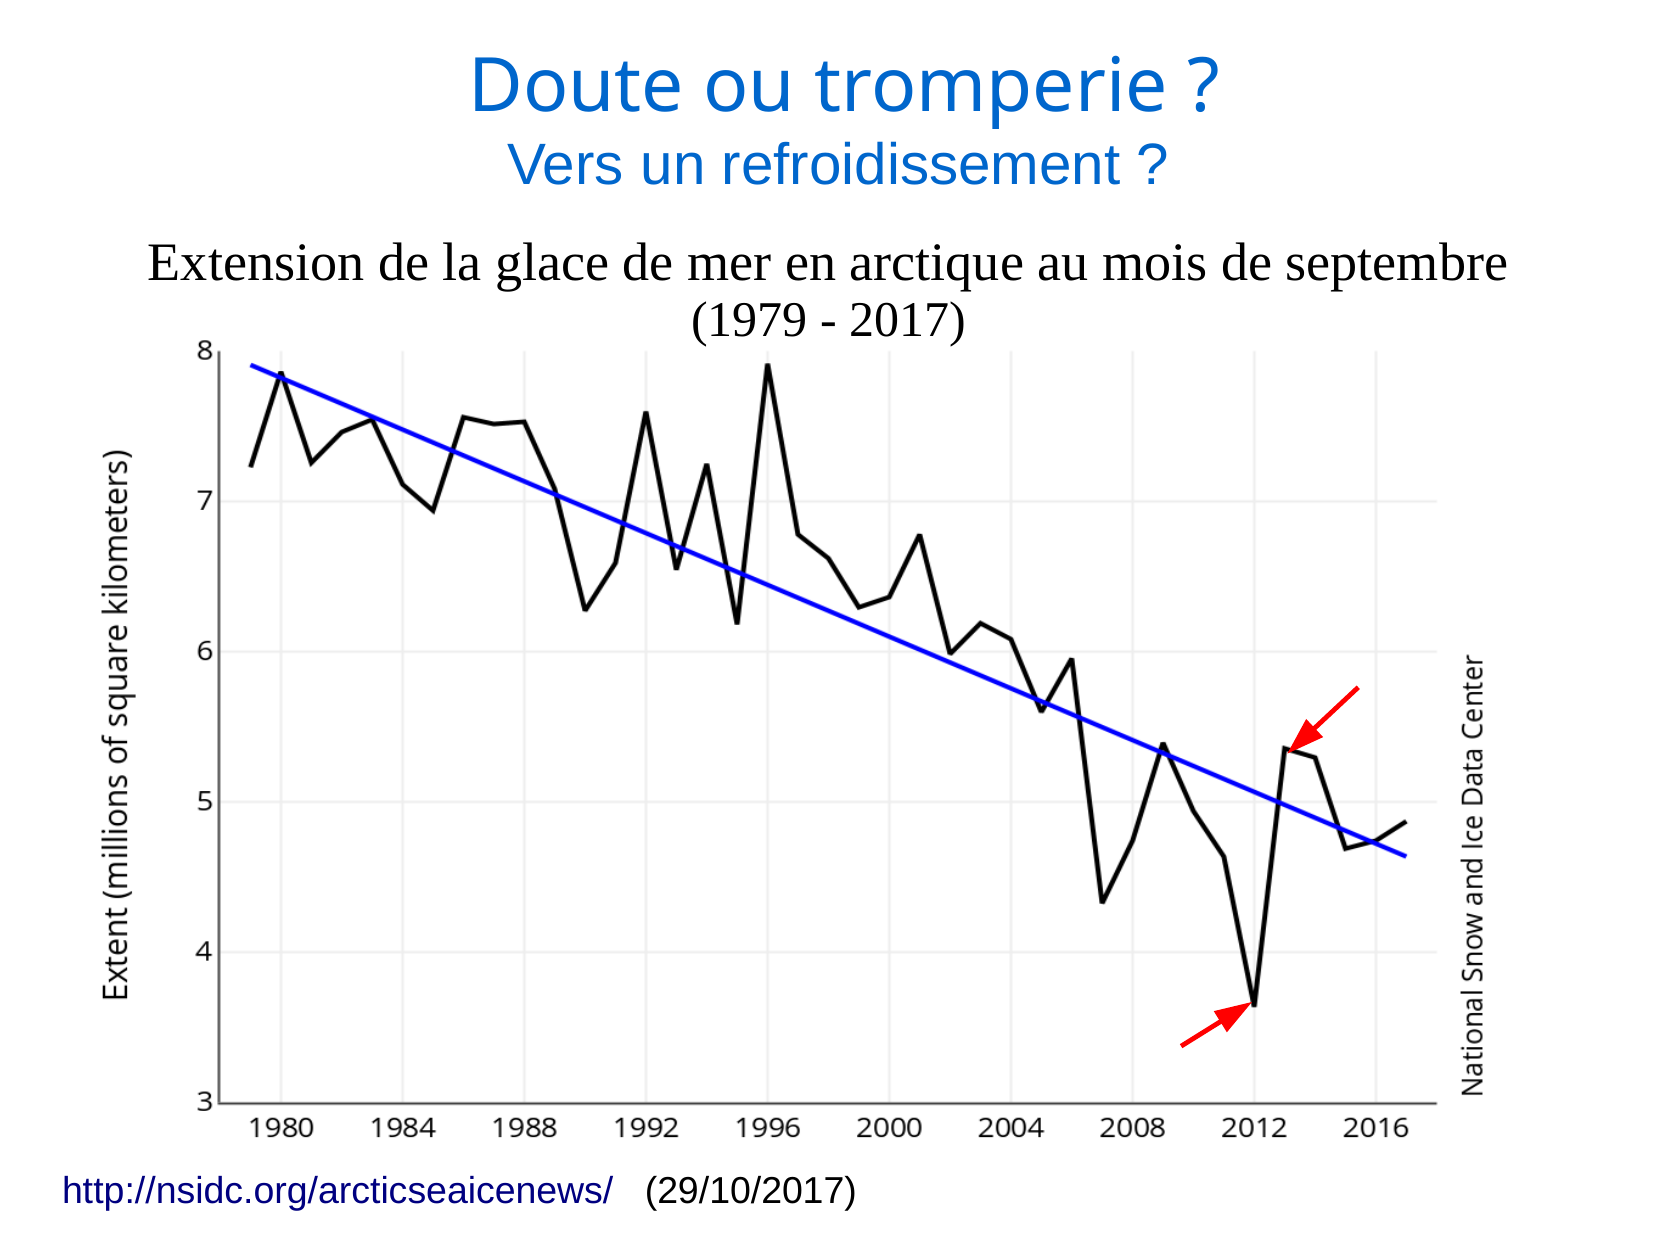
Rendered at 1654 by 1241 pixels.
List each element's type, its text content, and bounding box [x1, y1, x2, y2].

picture [94, 366, 1524, 1152]
text_box Doute ou tromperie ? [94, 23, 1595, 126]
text_box Extension de la glace de mer en arctique au mois de septembre (1979 - 2017) [87, 224, 1570, 366]
text_box Vers un refroidissement ? [88, 124, 1589, 219]
text_box http://nsidc.org/arcticseaicenews/ (29/10/2017) [47, 1162, 922, 1219]
